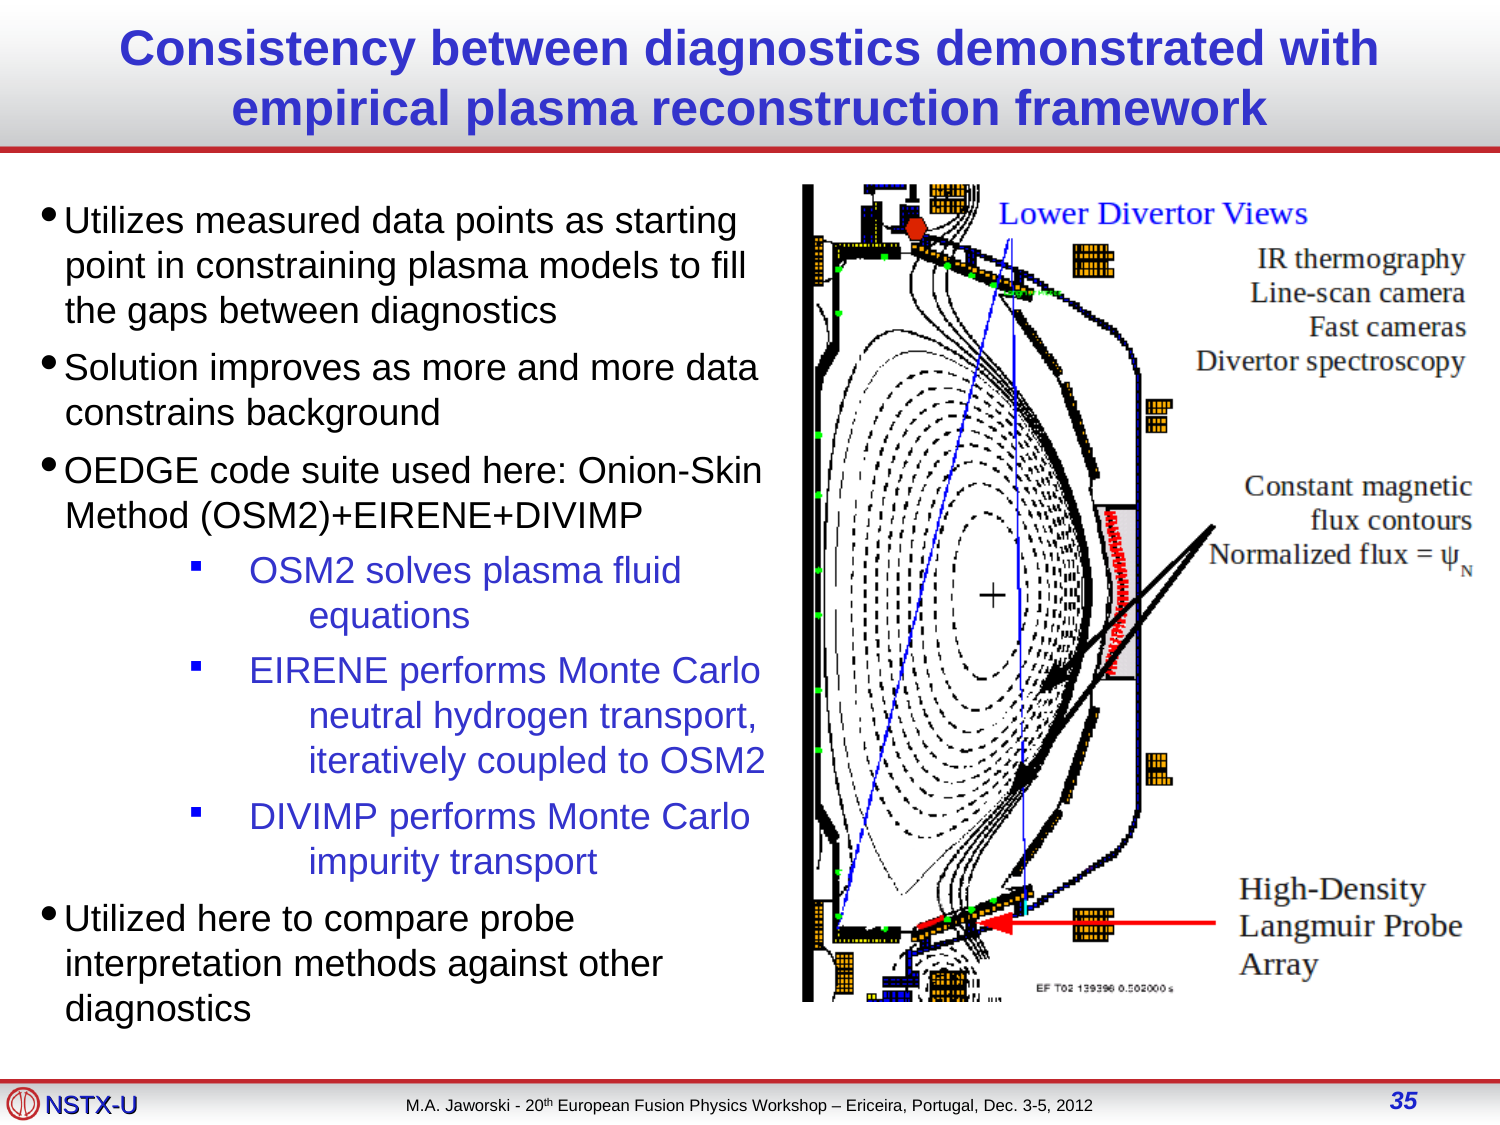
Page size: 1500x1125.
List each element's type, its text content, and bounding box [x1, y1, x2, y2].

title Consistency between diagnostics demonstrated with empirical plasma reconstruction framework [0, 0, 1500, 151]
list Utilizes measured data points as starting point in constraining plasma models to fill the gaps between diagnostics Solution improves as more and more data constrains background OEDGE code suite used here: Onion-Skin Method (OSM2)+EIRENE+DIVIMP OSM2 solves plasma fluid equations EIRENE performs Monte Carlo neutral hydrogen transport, iteratively coupled to OSM2 DIVIMP performs Monte Carlo impurity transport Utilized here to compare probe interpretation methods against other diagnostics [24, 188, 788, 1051]
picture [801, 183, 1490, 1009]
text_box 35 [1374, 1076, 1500, 1124]
